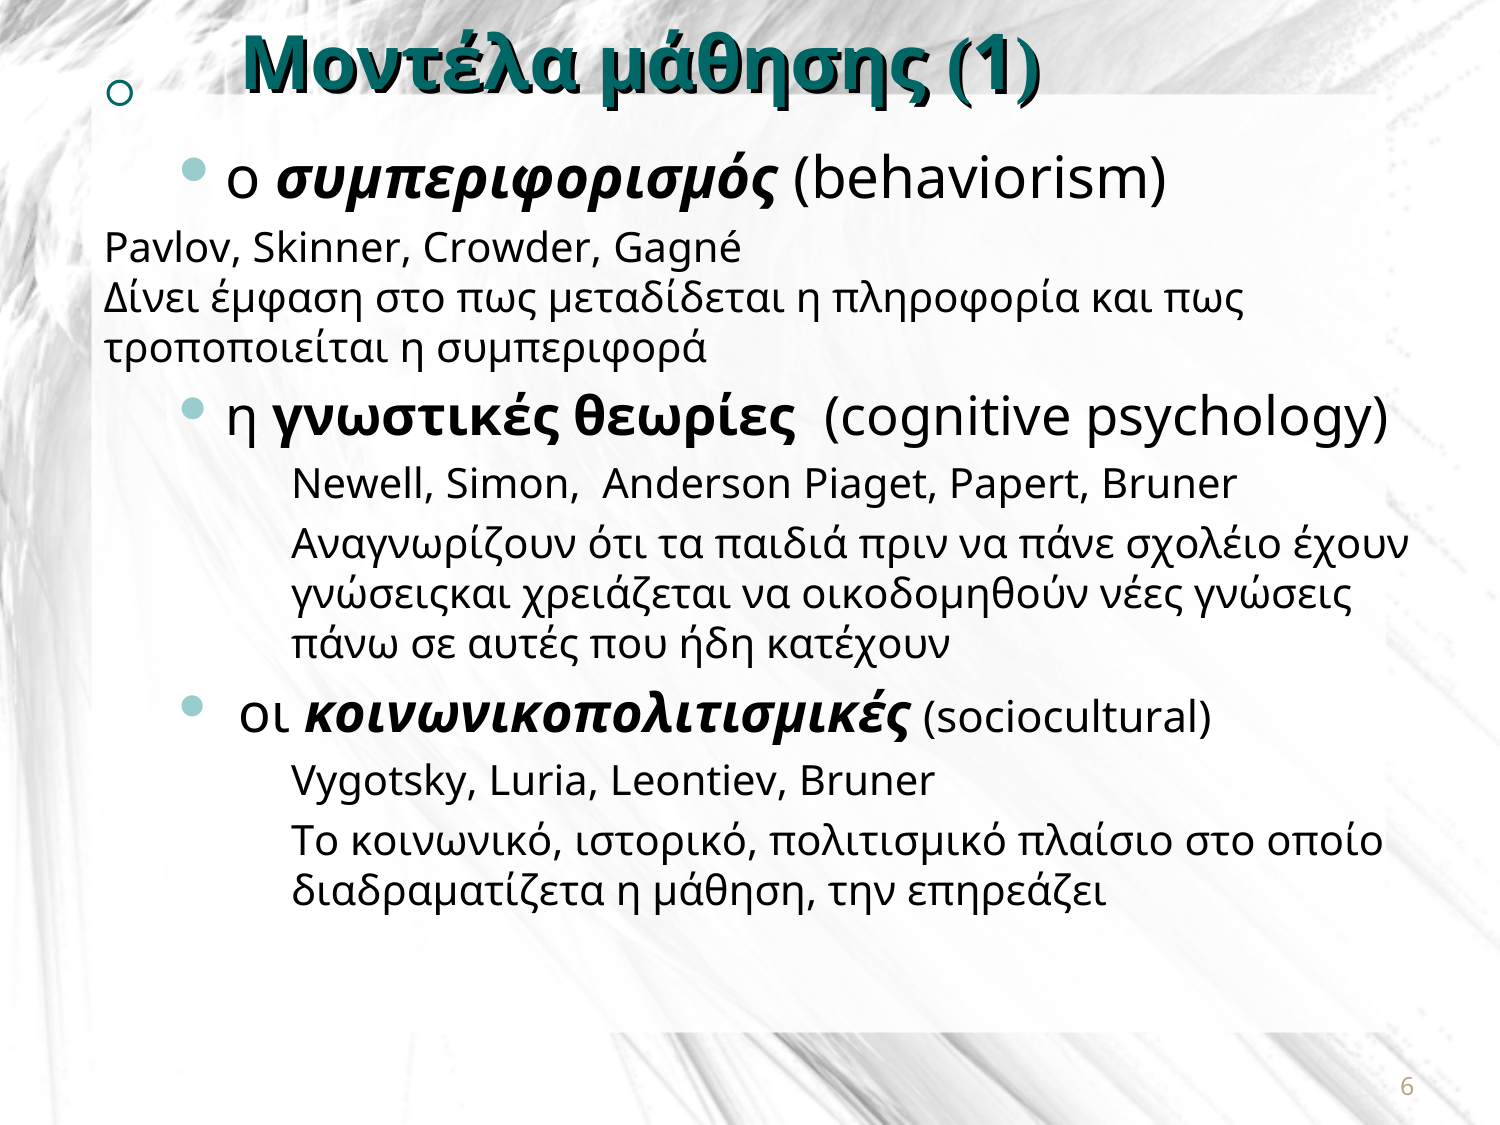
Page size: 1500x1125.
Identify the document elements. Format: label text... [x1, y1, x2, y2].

text_box <αριθμός> [1369, 1034, 1445, 1113]
text_box Μοντέλα μάθησης (1) [224, 0, 1425, 59]
picture [0, 0, 1500, 1125]
text_box [108, 51, 139, 123]
text_box ο συμπεριφορισμός (behaviorism) Pavlov, Skinner, Crowder, Gagné Δίνει έμφαση στο πως μεταδίδεται η πληροφορία και πως τροποποιείται η συμπεριφορά η γνωστικές θεωρίες (cognitive psychology) Newell, Simon, Anderson Piaget, Papert, Bruner Αναγνωρίζουν ότι τα παιδιά πριν να πάνε σχολέιο έχουν γνώσειςκαι χρειάζεται να οικοδομηθούν νέες γνώσεις πάνω σε αυτές που ήδη κατέχουν οι κοινωνικοπολιτισμικές (sociocultural) Vygotsky, Luria, Leontiev, Bruner Το κοινωνικό, ιστορικό, πολιτισμικό πλαίσιο στο οποίο διαδραματίζετα η μάθηση, την επηρεάζει [88, 59, 1461, 1093]
